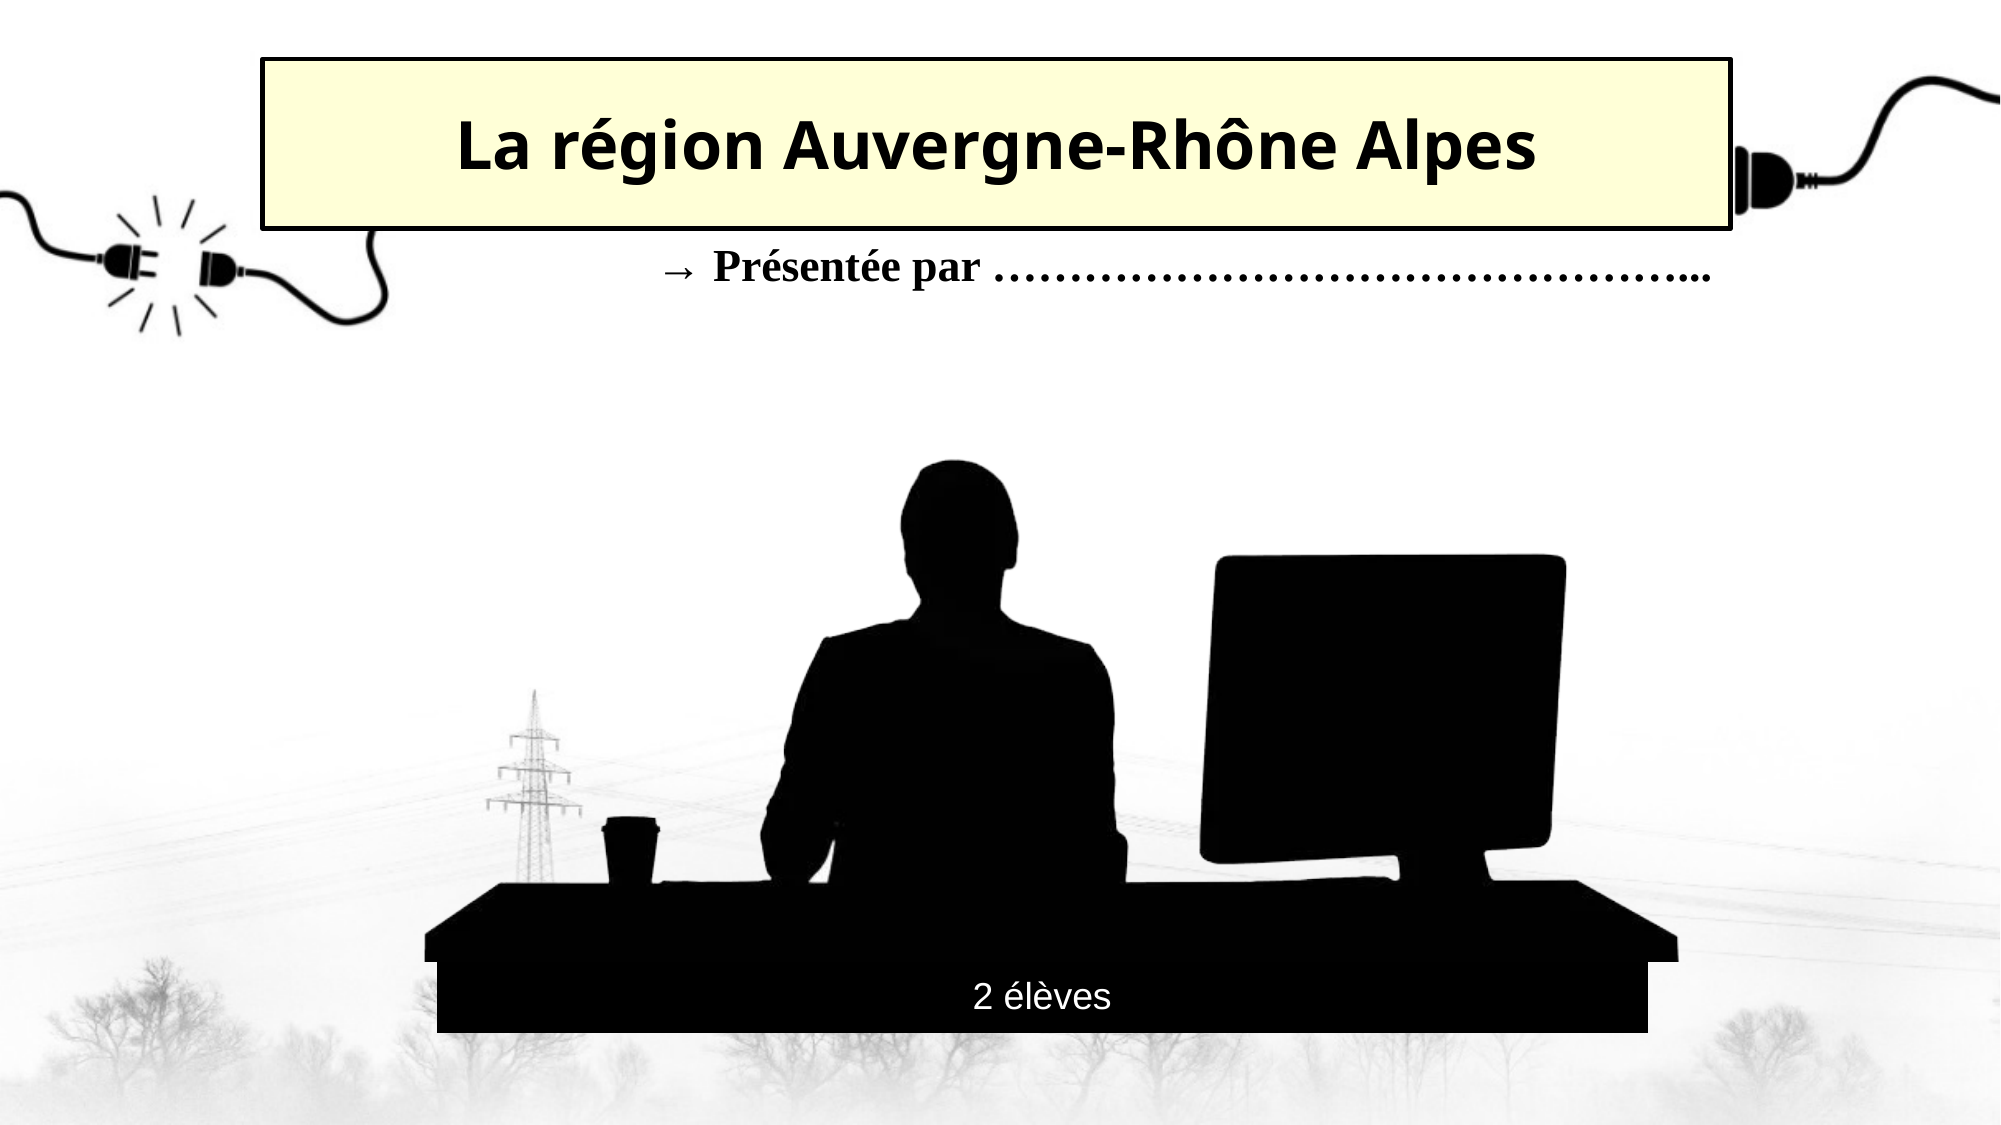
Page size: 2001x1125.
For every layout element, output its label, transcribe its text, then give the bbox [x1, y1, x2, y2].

text_box 2 élèves [437, 962, 1648, 1033]
text_box → Présentée par ………………………………………... [624, 233, 1728, 300]
text_box La région Auvergne-Rhône Alpes [262, 58, 1731, 229]
picture [0, 0, 2001, 1125]
